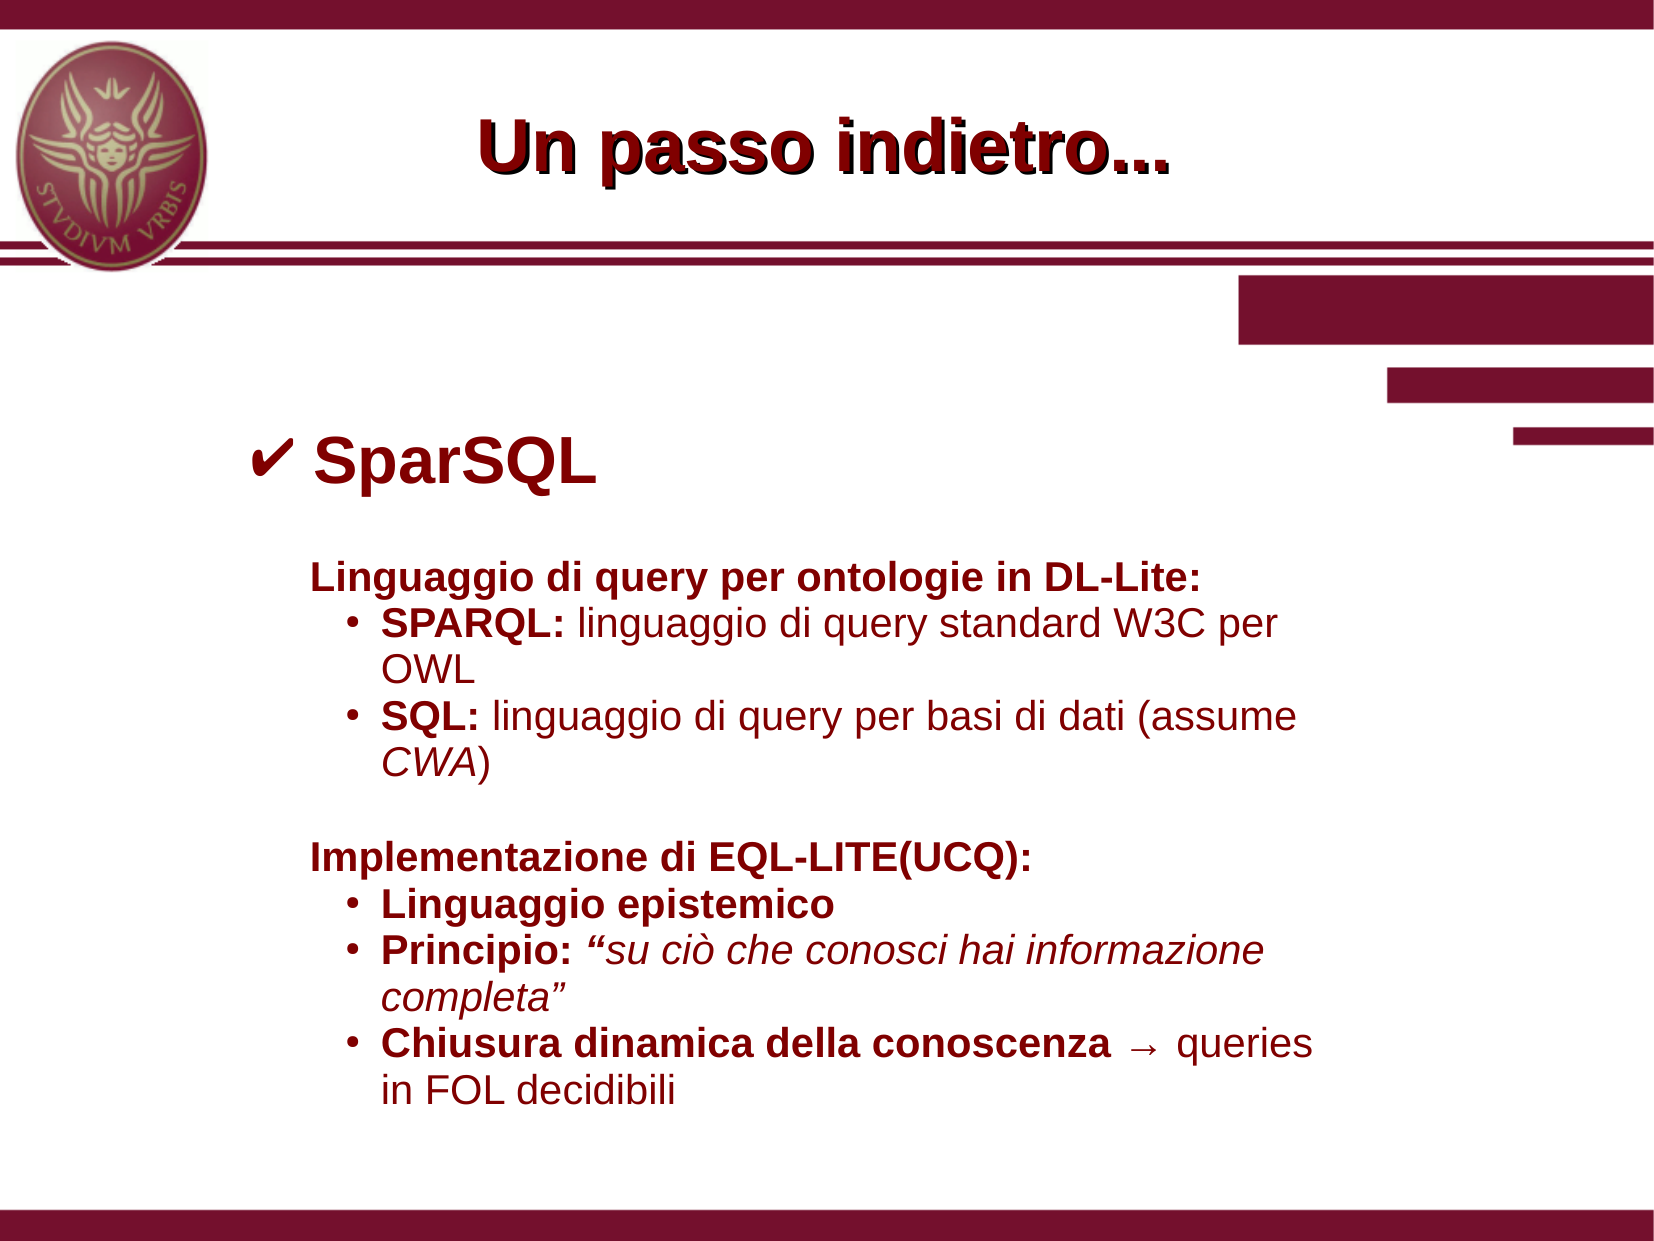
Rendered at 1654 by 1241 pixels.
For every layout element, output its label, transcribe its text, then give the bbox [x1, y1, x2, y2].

text_box Linguaggio di query per ontologie in DL-Lite: SPARQL: linguaggio di query standard W3C per OWL SQL: linguaggio di query per basi di dati (assume CWA) [295, 545, 1329, 794]
text_box Implementazione di EQL-LITE(UCQ): Linguaggio epistemico Principio: “su ciò che conosci hai informazione completa” Chiusura dinamica della conoscenza → queries in FOL decidibili [295, 826, 1329, 1121]
text_box SparSQL [236, 415, 886, 505]
picture [0, 0, 1654, 1241]
text_box Un passo indietro... [411, 96, 1238, 195]
